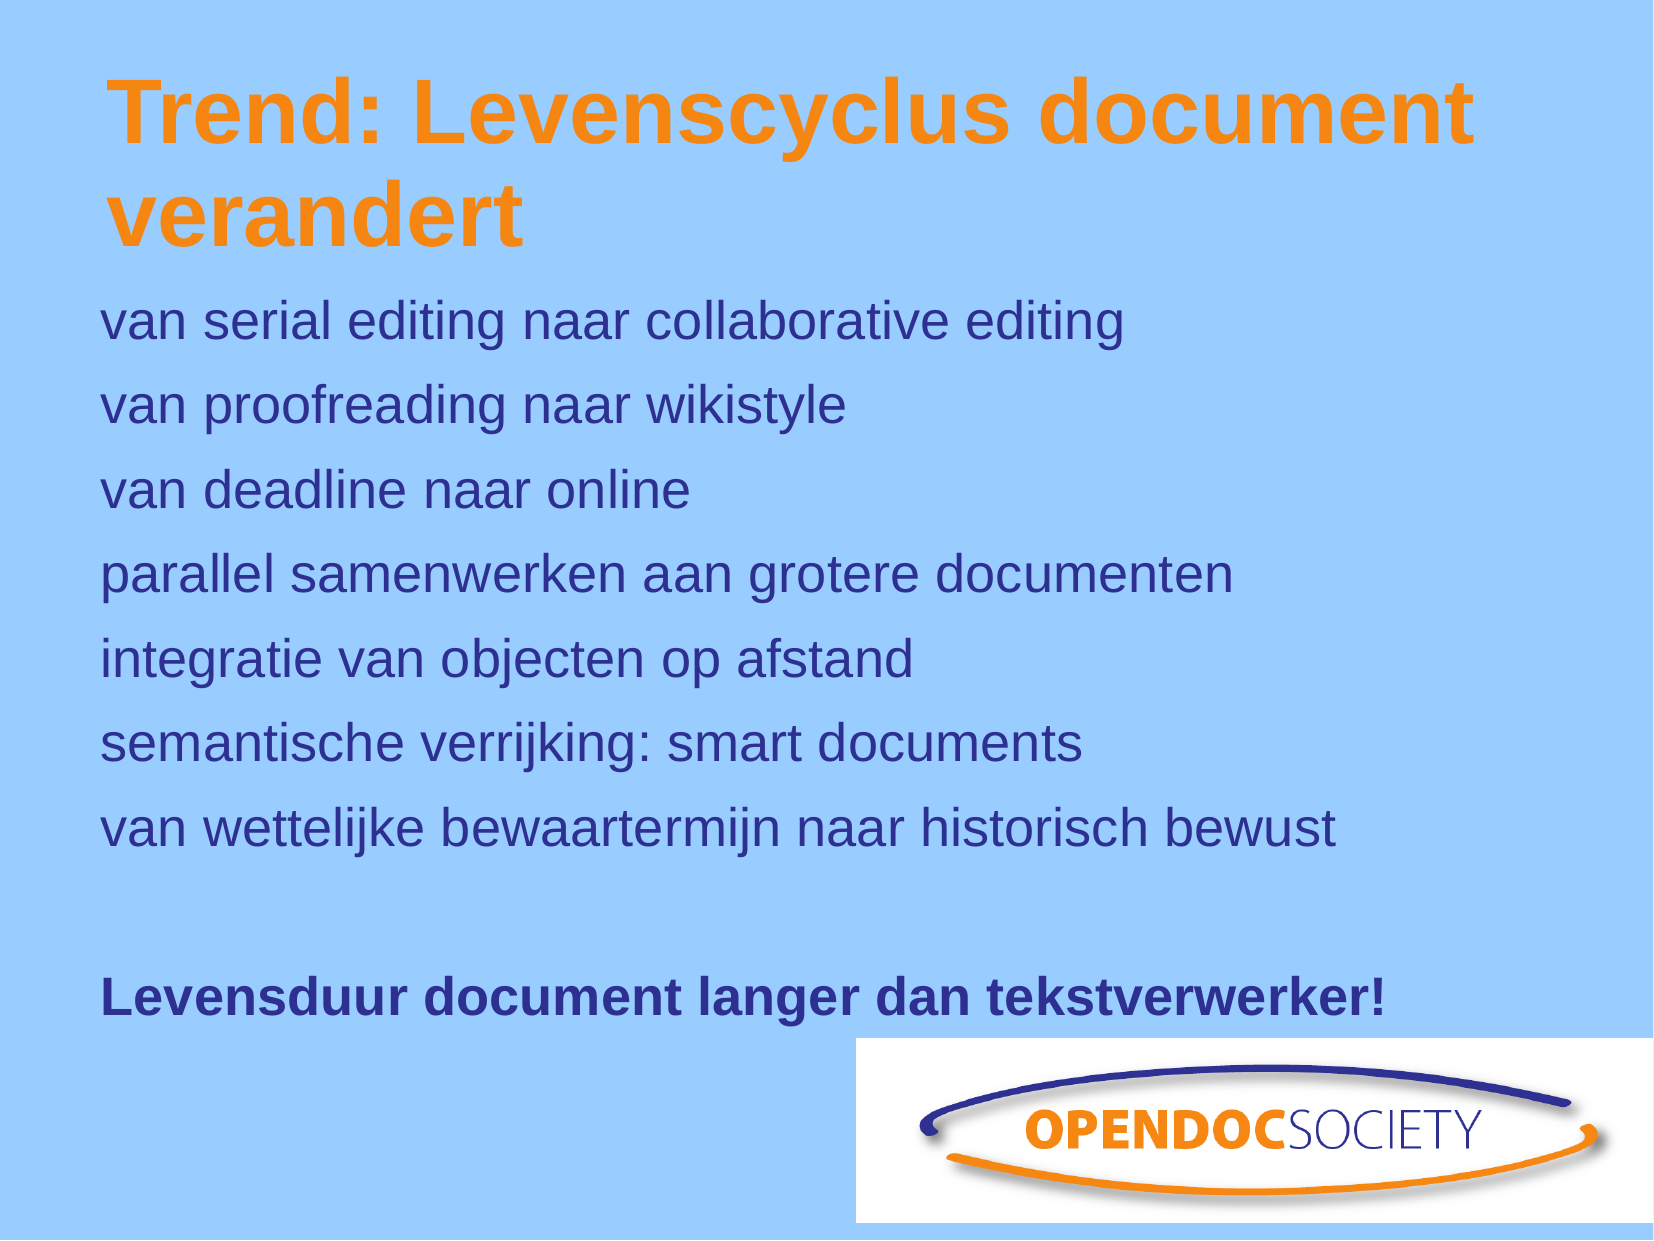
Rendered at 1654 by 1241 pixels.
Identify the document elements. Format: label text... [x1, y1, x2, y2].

picture [856, 1038, 1654, 1223]
title Trend: Levenscyclus document verandert [106, 61, 1595, 267]
list van serial editing naar collaborative editing van proofreading naar wikistyle van deadline naar online parallel samenwerken aan grotere documenten integratie van objecten op afstand semantische verrijking: smart documents van wettelijke bewaartermijn naar historisch bewust Levensduur document langer dan tekstverwerker! [82, 290, 1571, 1094]
